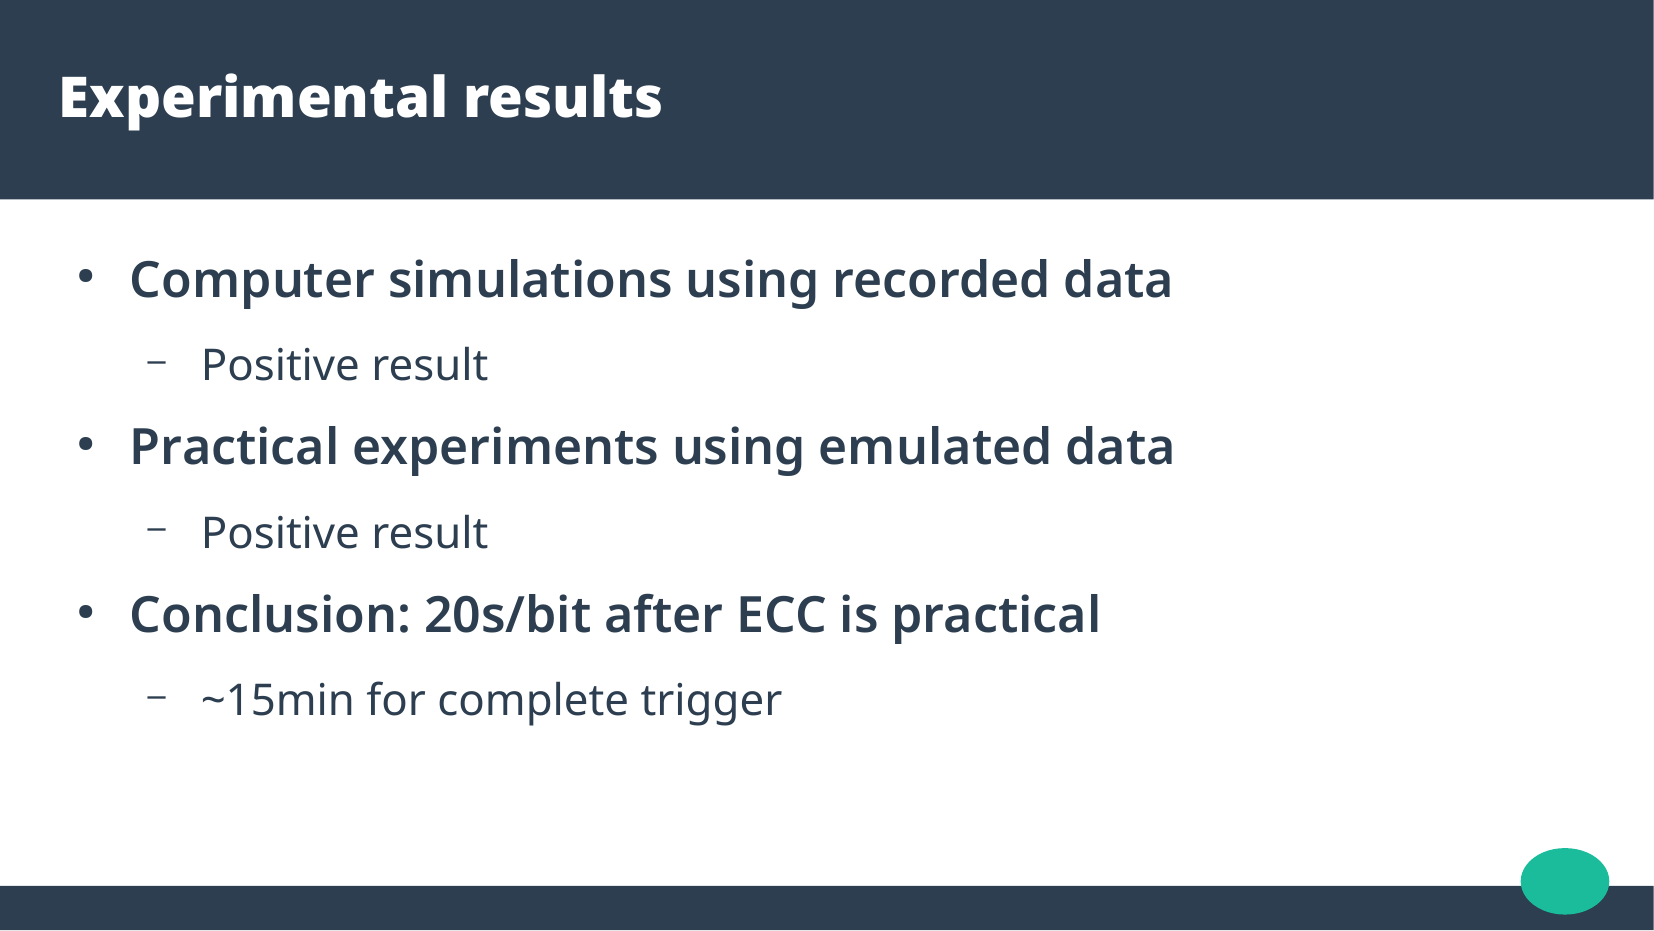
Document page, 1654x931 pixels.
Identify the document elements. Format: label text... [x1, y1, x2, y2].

title Experimental results [59, 37, 1595, 155]
list Computer simulations using recorded data Positive result Practical experiments using emulated data Positive result Conclusion: 20s/bit after ECC is practical ~15min for complete trigger [59, 243, 1595, 864]
